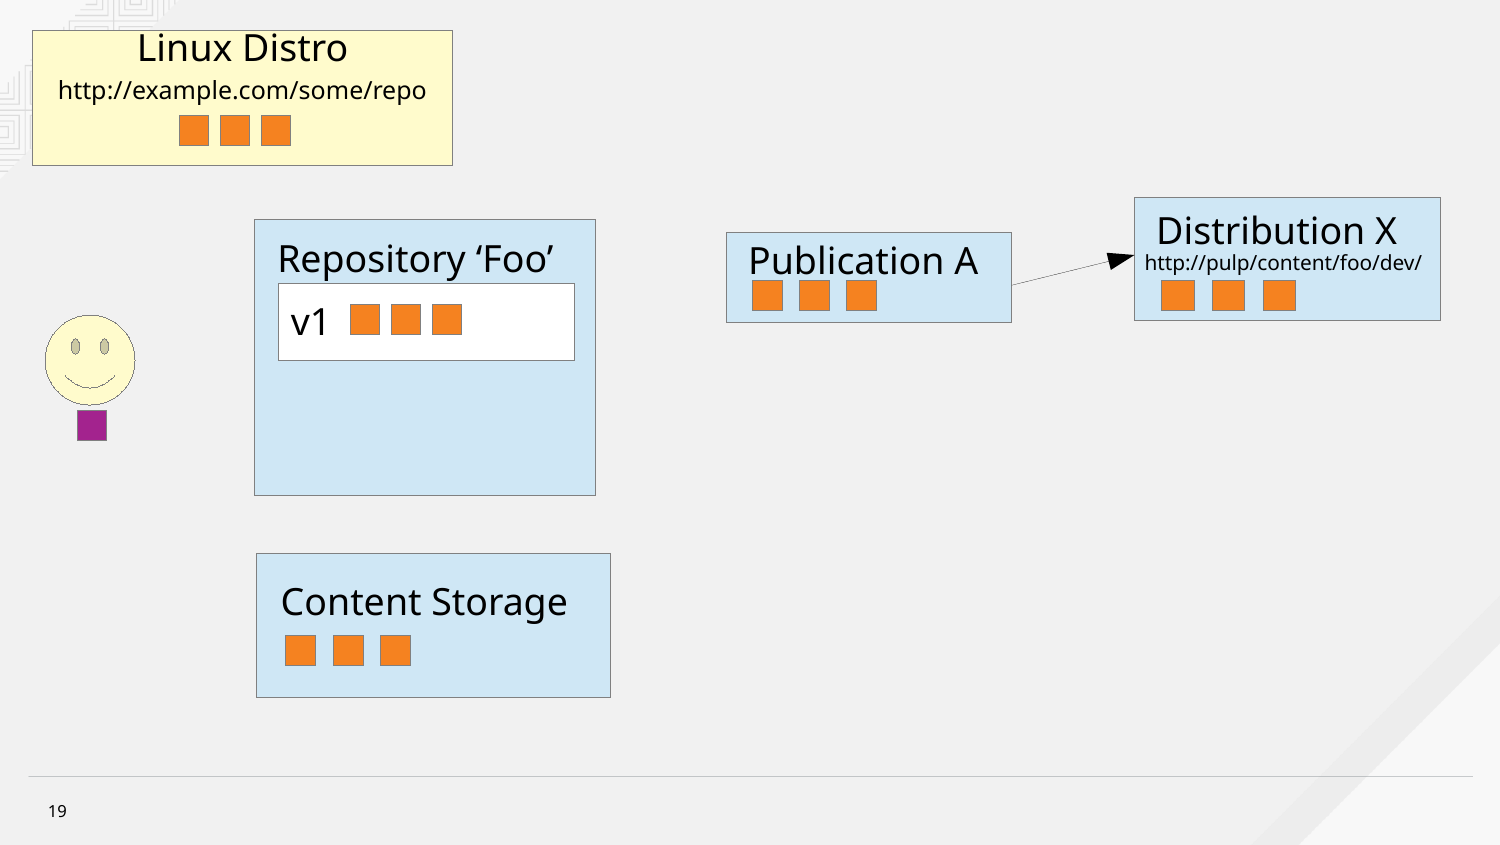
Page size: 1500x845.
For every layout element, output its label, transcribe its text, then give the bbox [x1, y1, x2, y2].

text_box [254, 219, 596, 496]
text_box Linux Distro http://example.com/some/repo [32, 30, 453, 166]
text_box [256, 553, 611, 698]
text_box [1134, 285, 1441, 321]
text_box v1 [276, 288, 352, 347]
text_box Repository ‘Foo’ [262, 225, 601, 284]
text_box [220, 115, 250, 146]
text_box Publication A [733, 226, 1007, 286]
text_box http://pulp/content/foo/dev/ [1129, 240, 1454, 285]
text_box Distribution X [1141, 197, 1450, 240]
text_box [261, 115, 291, 146]
text_box [77, 410, 107, 441]
picture [0, 0, 1500, 845]
text_box [1134, 197, 1141, 240]
text_box [726, 232, 1012, 323]
text_box Content Storage [265, 568, 604, 627]
text_box [45, 315, 136, 406]
text_box [179, 115, 209, 146]
